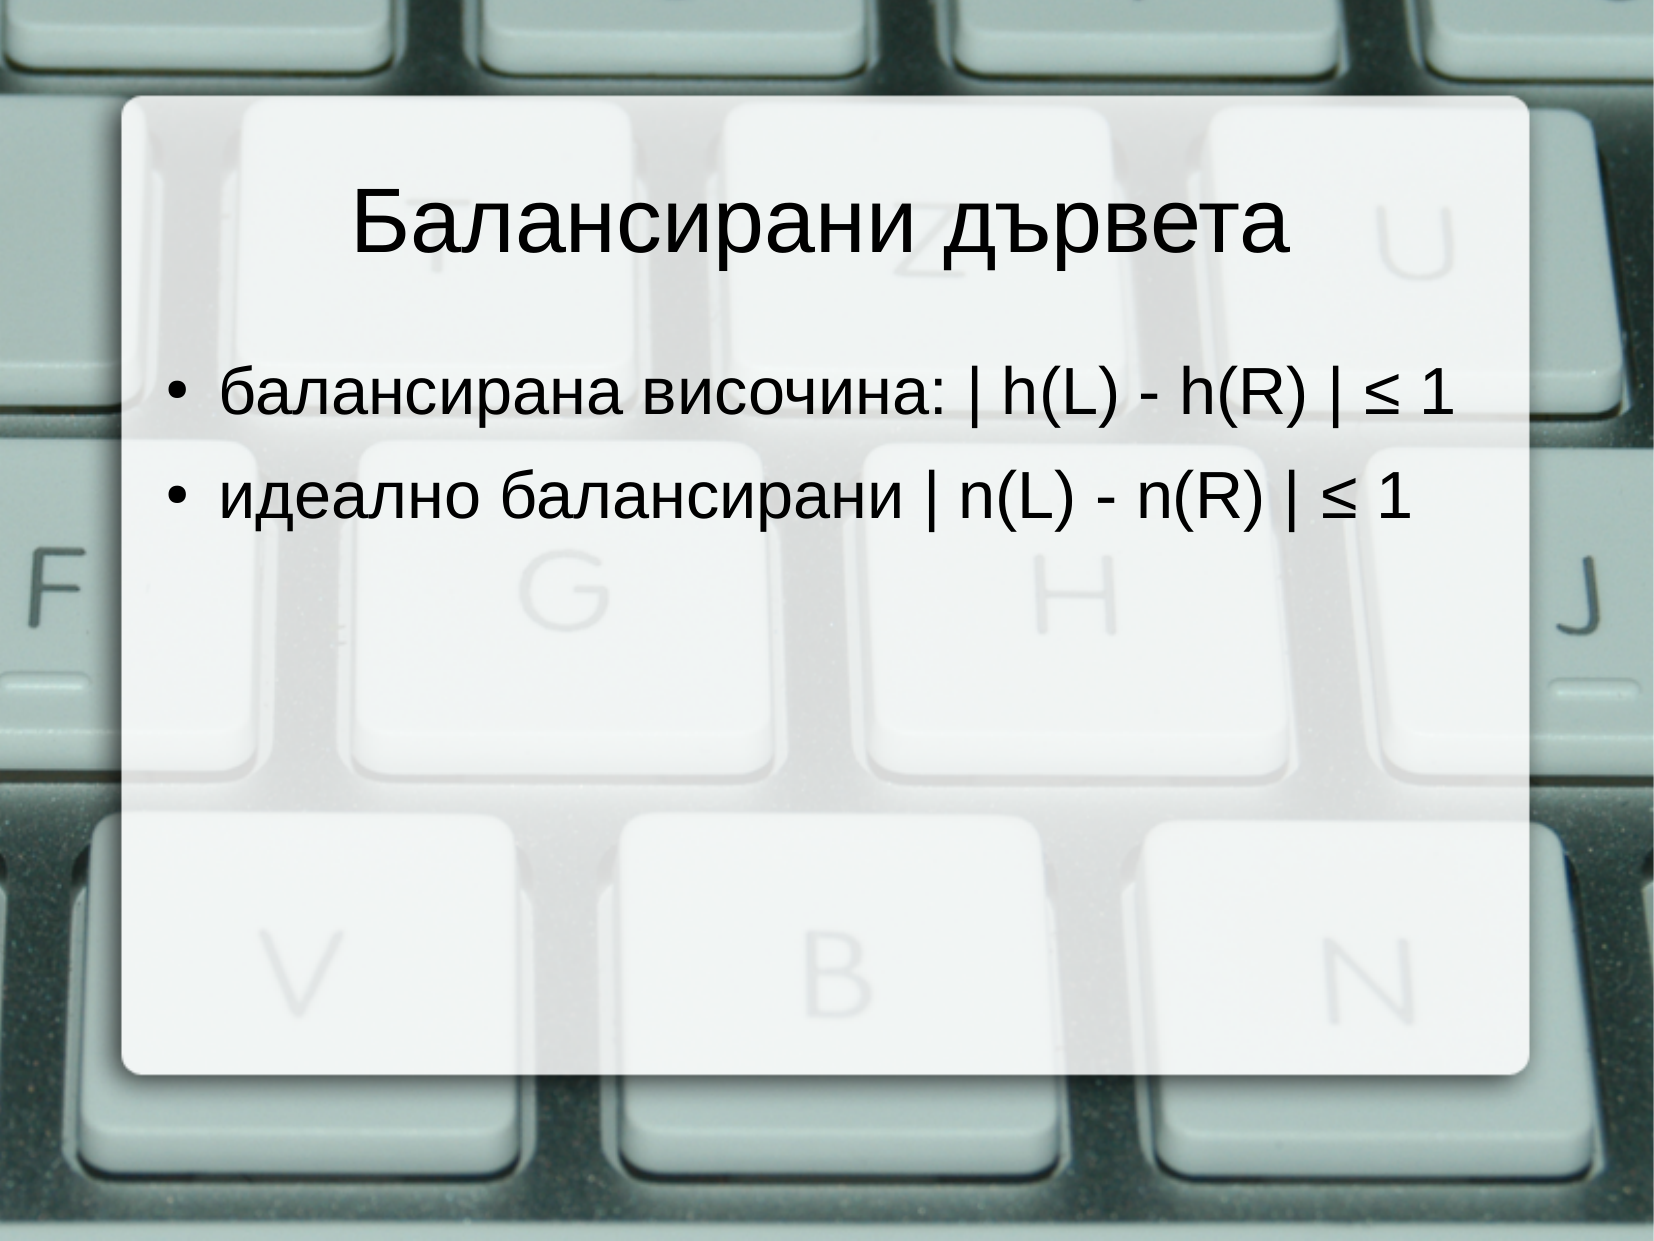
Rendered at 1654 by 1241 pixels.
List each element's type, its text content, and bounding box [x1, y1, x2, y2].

picture [0, 0, 1654, 1241]
list балансирана височина: | h(L) - h(R) | ≤ 1 идеално балансирани | n(L) - n(R) | ≤ 1 [147, 354, 1506, 1074]
title Балансирани дървета [135, 117, 1506, 325]
